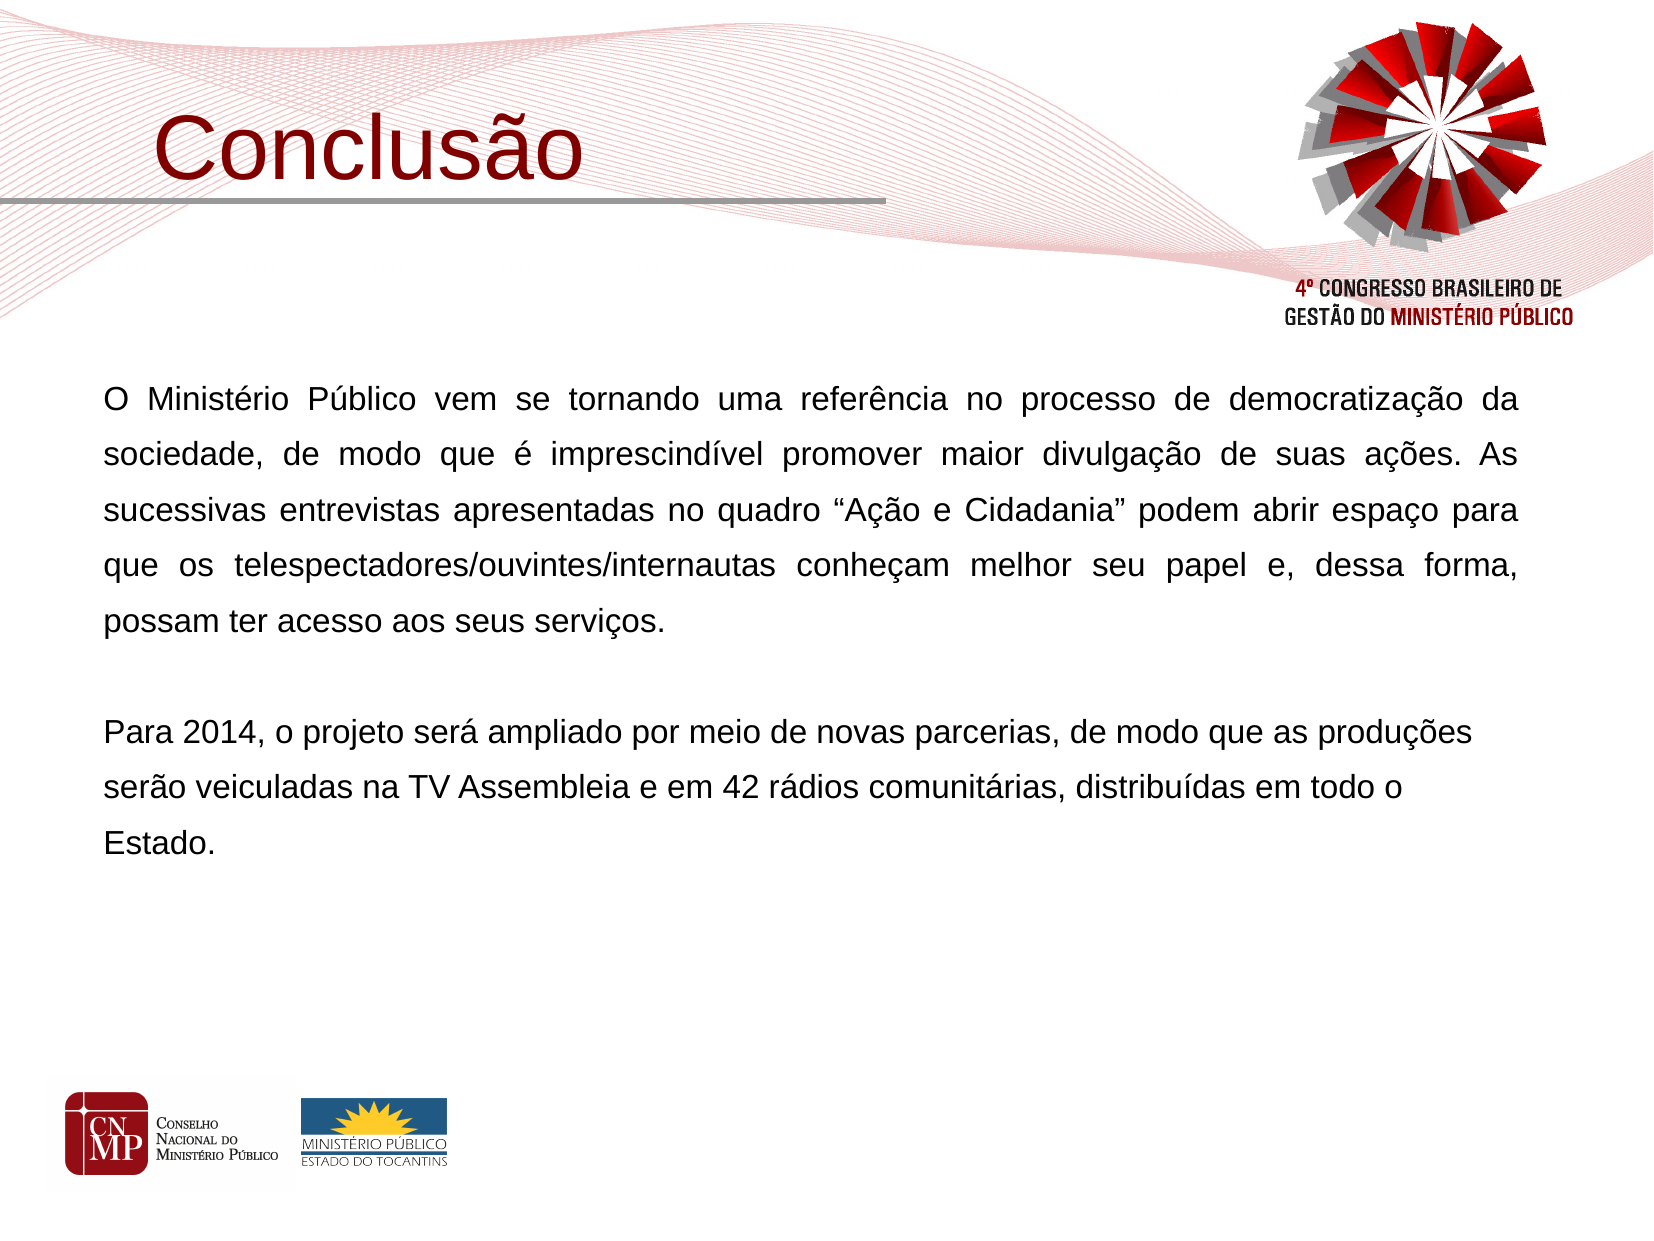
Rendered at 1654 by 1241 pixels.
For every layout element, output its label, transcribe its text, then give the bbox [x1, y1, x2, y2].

picture [301, 1098, 447, 1166]
text_box O Ministério Público vem se tornando uma referência no processo de democratização da sociedade, de modo que é imprescindível promover maior divulgação de suas ações. As sucessivas entrevistas apresentadas no quadro “Ação e Cidadania” podem abrir espaço para que os telespectadores/ouvintes/internautas conheçam melhor seu papel e, dessa forma, possam ter acesso aos seus serviços. Para 2014, o projeto será ampliado por meio de novas parcerias, de modo que as produções serão veiculadas na TV Assembleia e em 42 rádios comunitárias, distribuídas em todo o Estado. [88, 354, 1536, 966]
text_box Conclusão [0, 89, 739, 207]
picture [47, 1074, 296, 1193]
picture [0, 9, 1654, 325]
